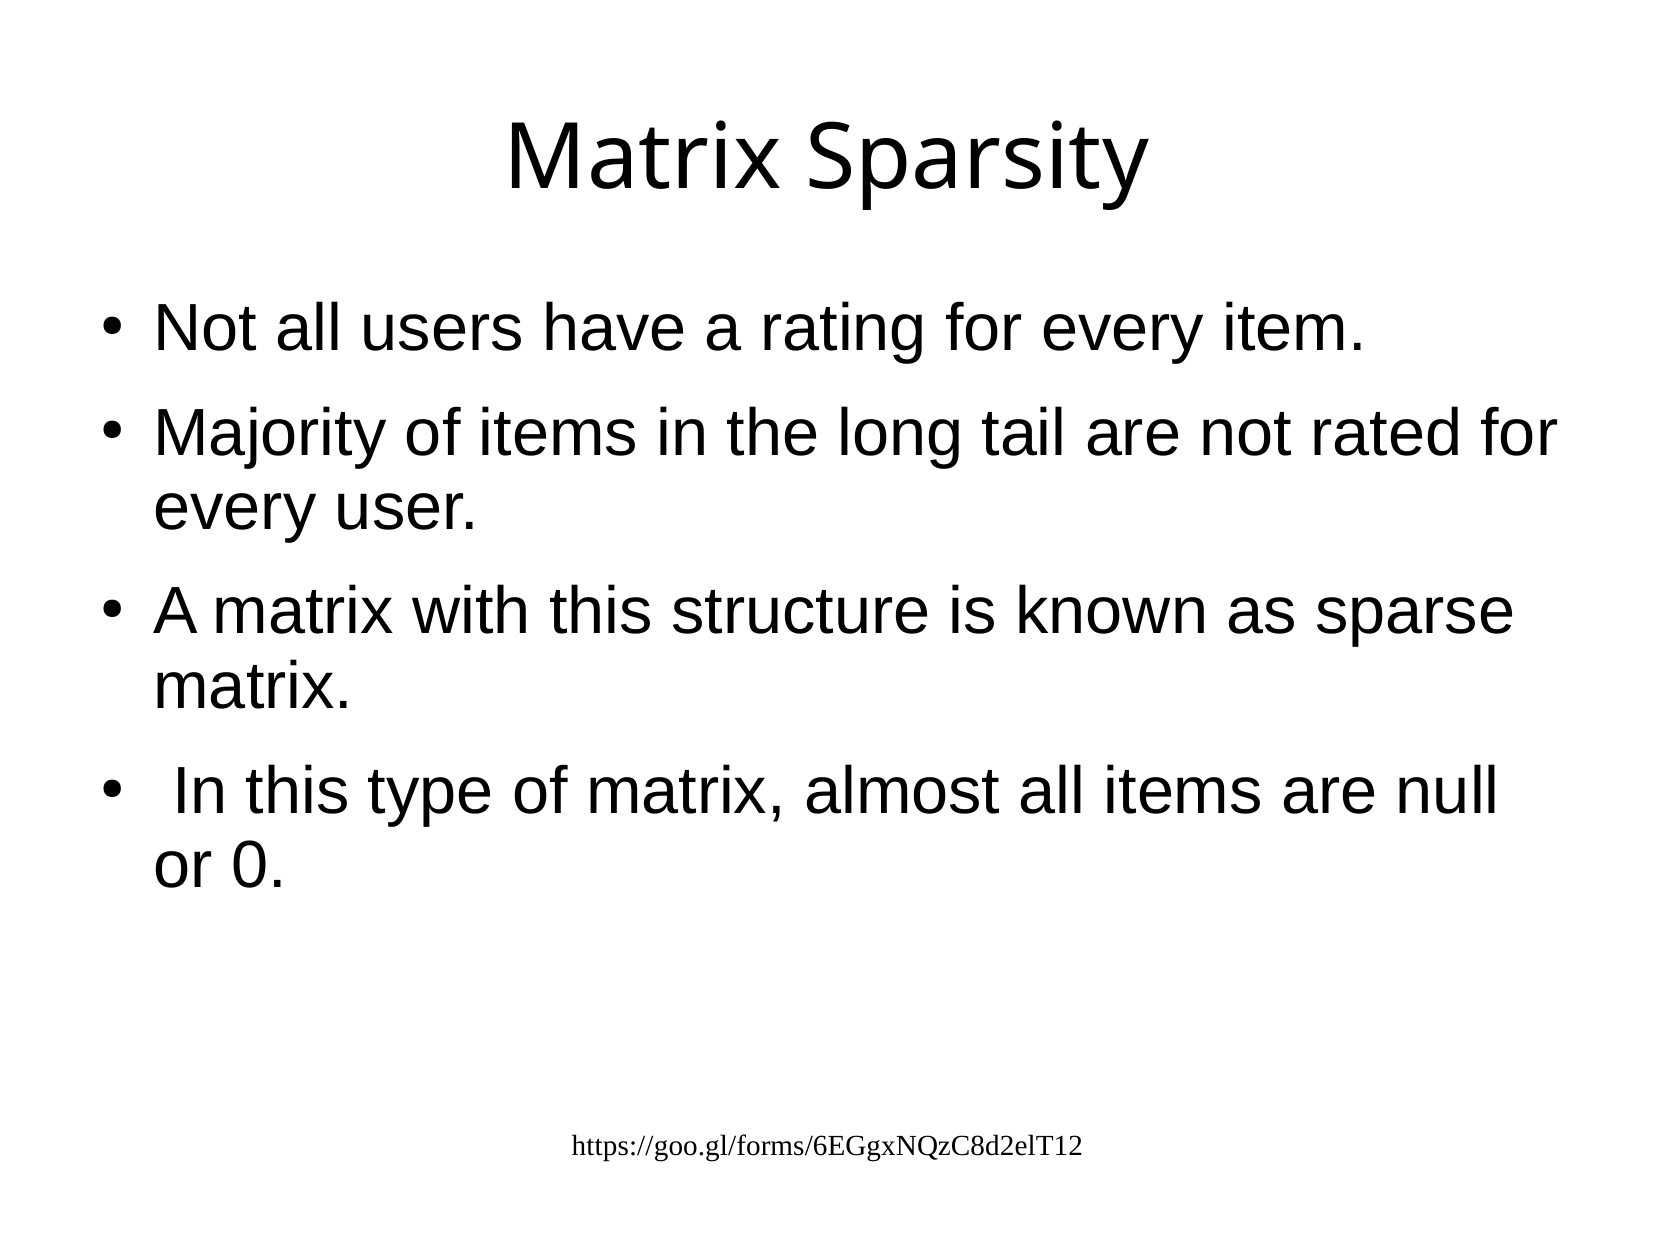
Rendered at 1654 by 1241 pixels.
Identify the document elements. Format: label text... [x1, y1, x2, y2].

list Not all users have a rating for every item. Majority of items in the long tail are not rated for every user. A matrix with this structure is known as sparse matrix. In this type of matrix, almost all items are null or 0. [82, 290, 1571, 1010]
title Matrix Sparsity [82, 49, 1571, 257]
